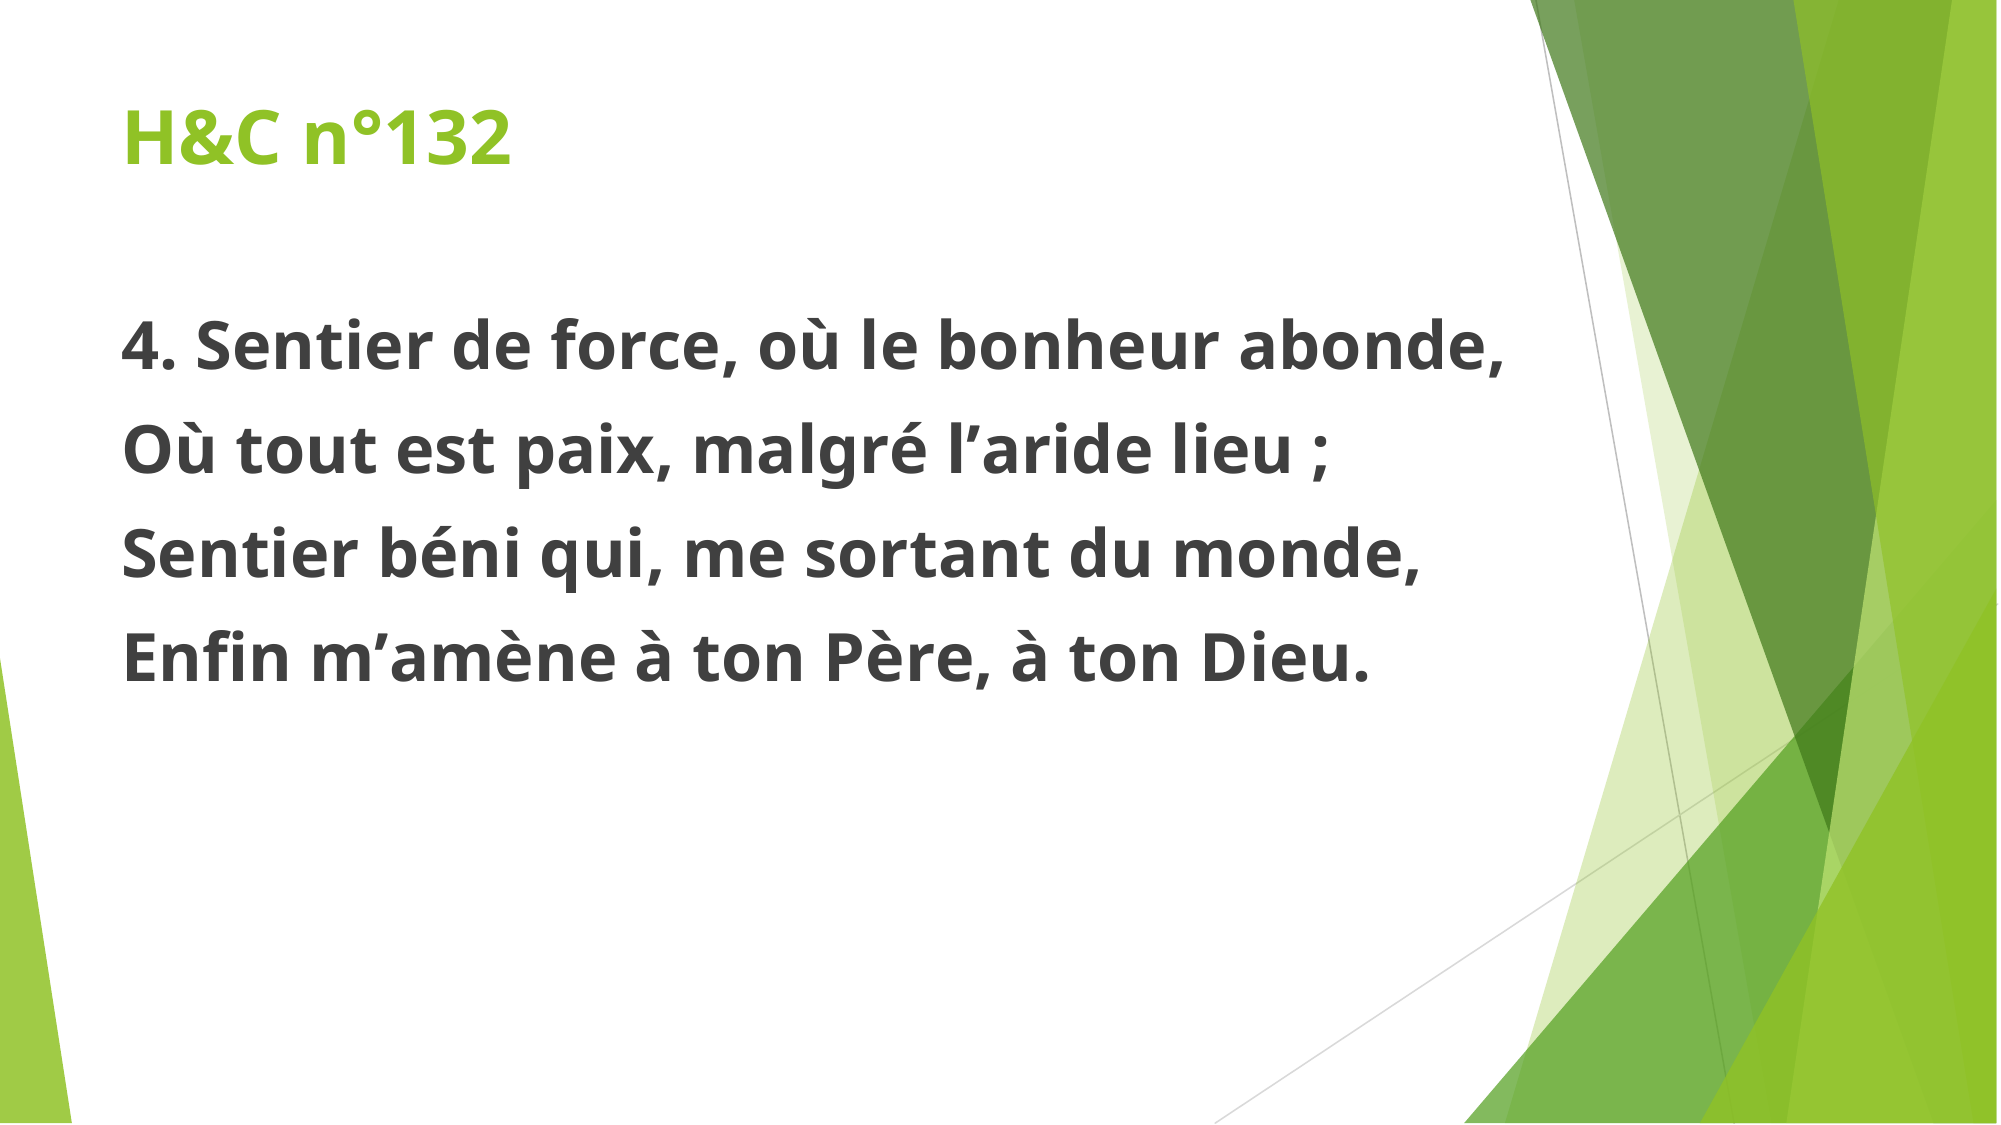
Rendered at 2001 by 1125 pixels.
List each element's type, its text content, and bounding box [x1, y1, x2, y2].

text_box H&C n°132 [106, 82, 603, 189]
text_box 4. Sentier de force, où le bonheur abonde, Où tout est paix, malgré l’aride lieu ; Sentier béni qui, me sortant du monde, Enfin m’amène à ton Père, à ton Dieu. [106, 283, 1985, 1075]
